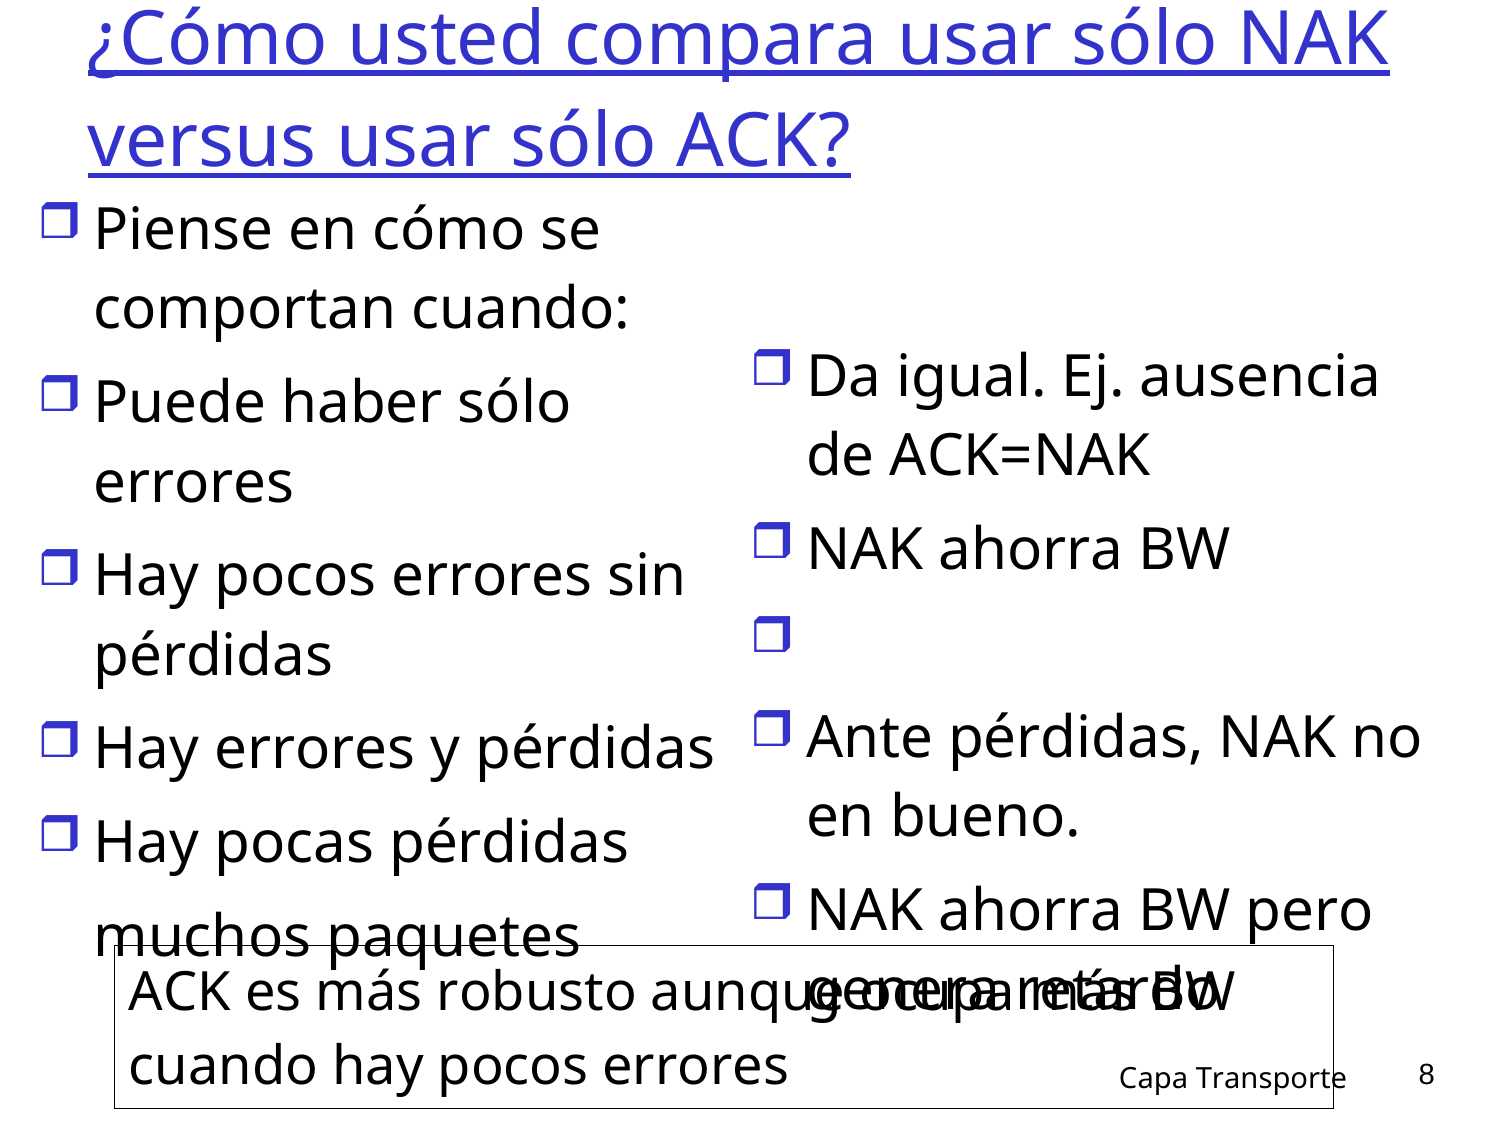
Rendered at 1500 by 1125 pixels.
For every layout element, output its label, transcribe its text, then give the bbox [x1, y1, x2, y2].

text_box ACK es más robusto aunque ocupa más BW cuando hay pocos errores [114, 945, 1334, 1087]
title ¿Cómo usted compara usar sólo NAK versus usar sólo ACK? [87, 0, 1463, 174]
list Piense en cómo se comportan cuando: Puede haber sólo errores Hay pocos errores sin pérdidas Hay errores y pérdidas Hay pocas pérdidas muchos paquetes [37, 187, 741, 1025]
list Da igual. Ej. ausencia de ACK=NAK NAK ahorra BW Ante pérdidas, NAK no en bueno. NAK ahorra BW pero genera retardo [750, 240, 1463, 983]
